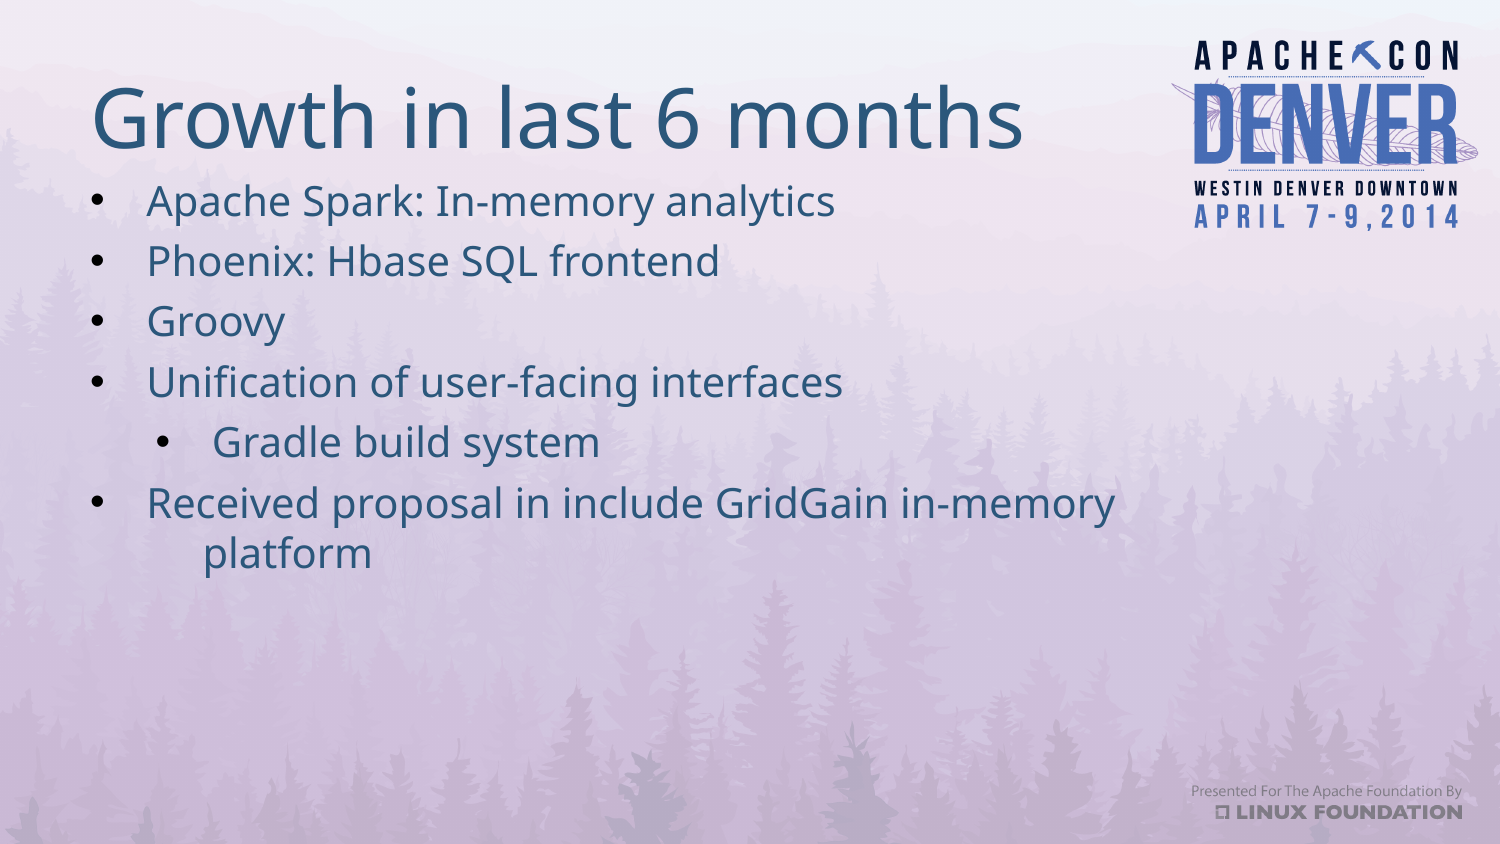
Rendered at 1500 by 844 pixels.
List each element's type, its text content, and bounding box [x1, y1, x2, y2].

picture [0, 0, 1500, 844]
text_box Apache Spark: In-memory analytics Phoenix: Hbase SQL frontend Groovy Unification of user-facing interfaces Gradle build system Received proposal in include GridGain in-memory platform [75, 166, 1156, 706]
text_box Growth in last 6 months [75, 57, 1116, 158]
